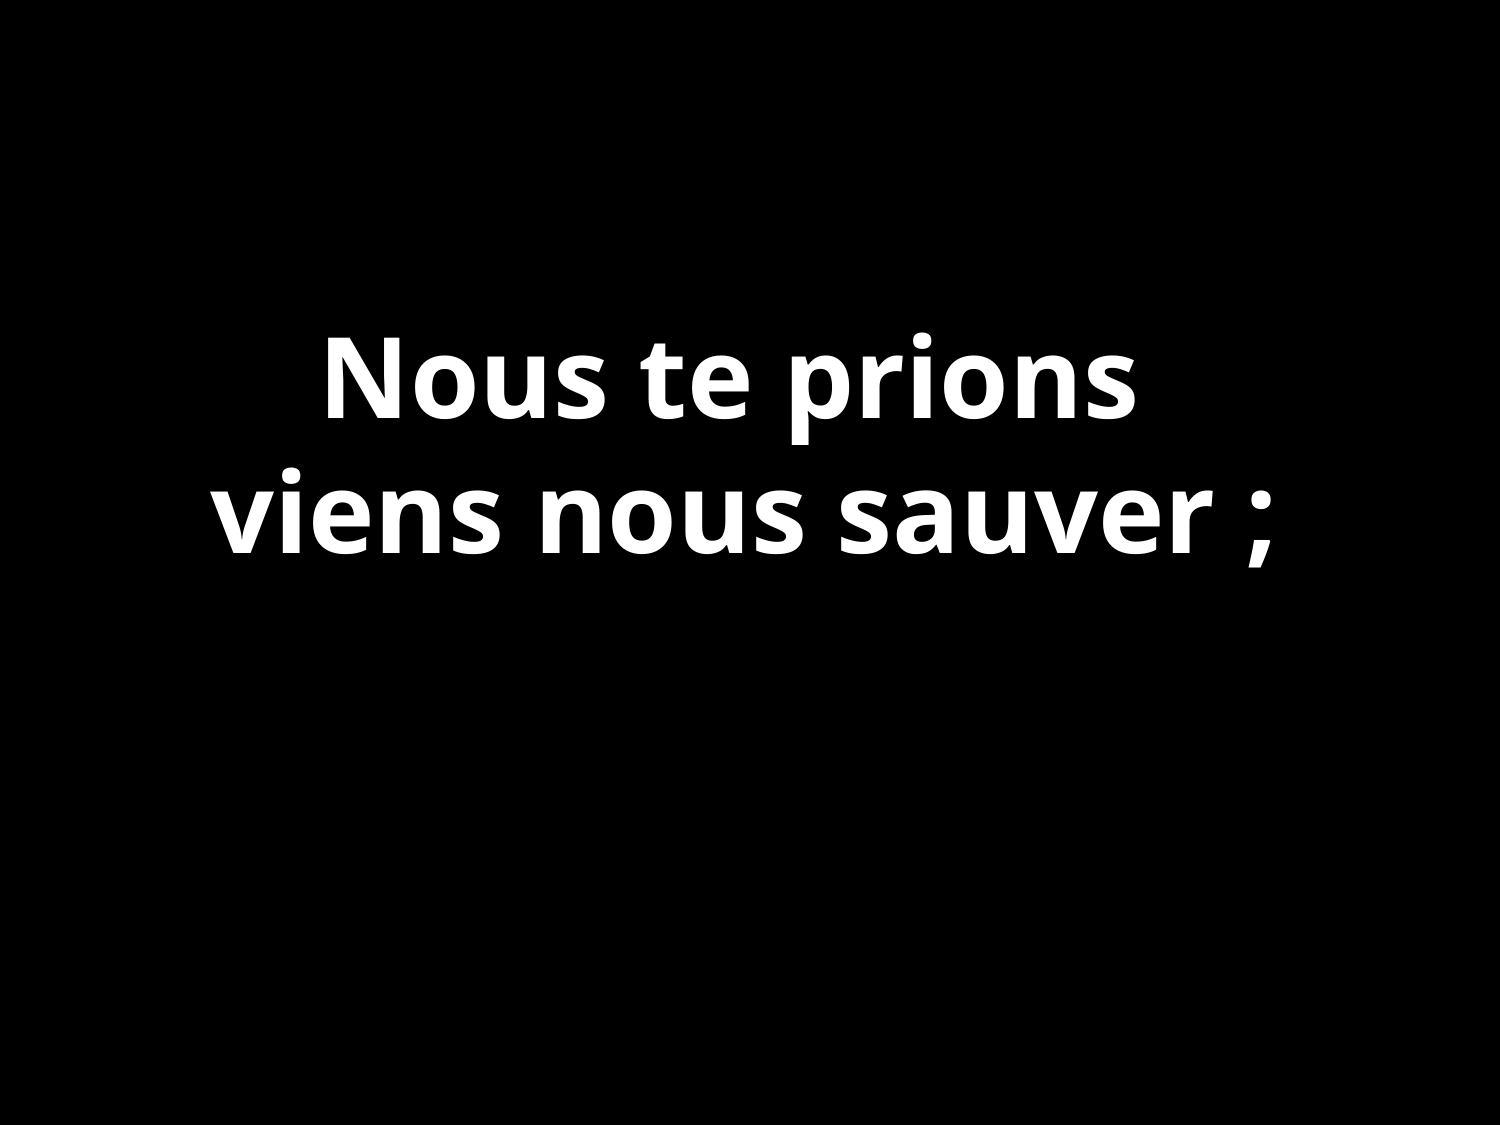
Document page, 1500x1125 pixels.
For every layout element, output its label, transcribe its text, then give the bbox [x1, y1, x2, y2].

text_box Nous te prions viens nous sauver ; [29, 66, 1459, 591]
